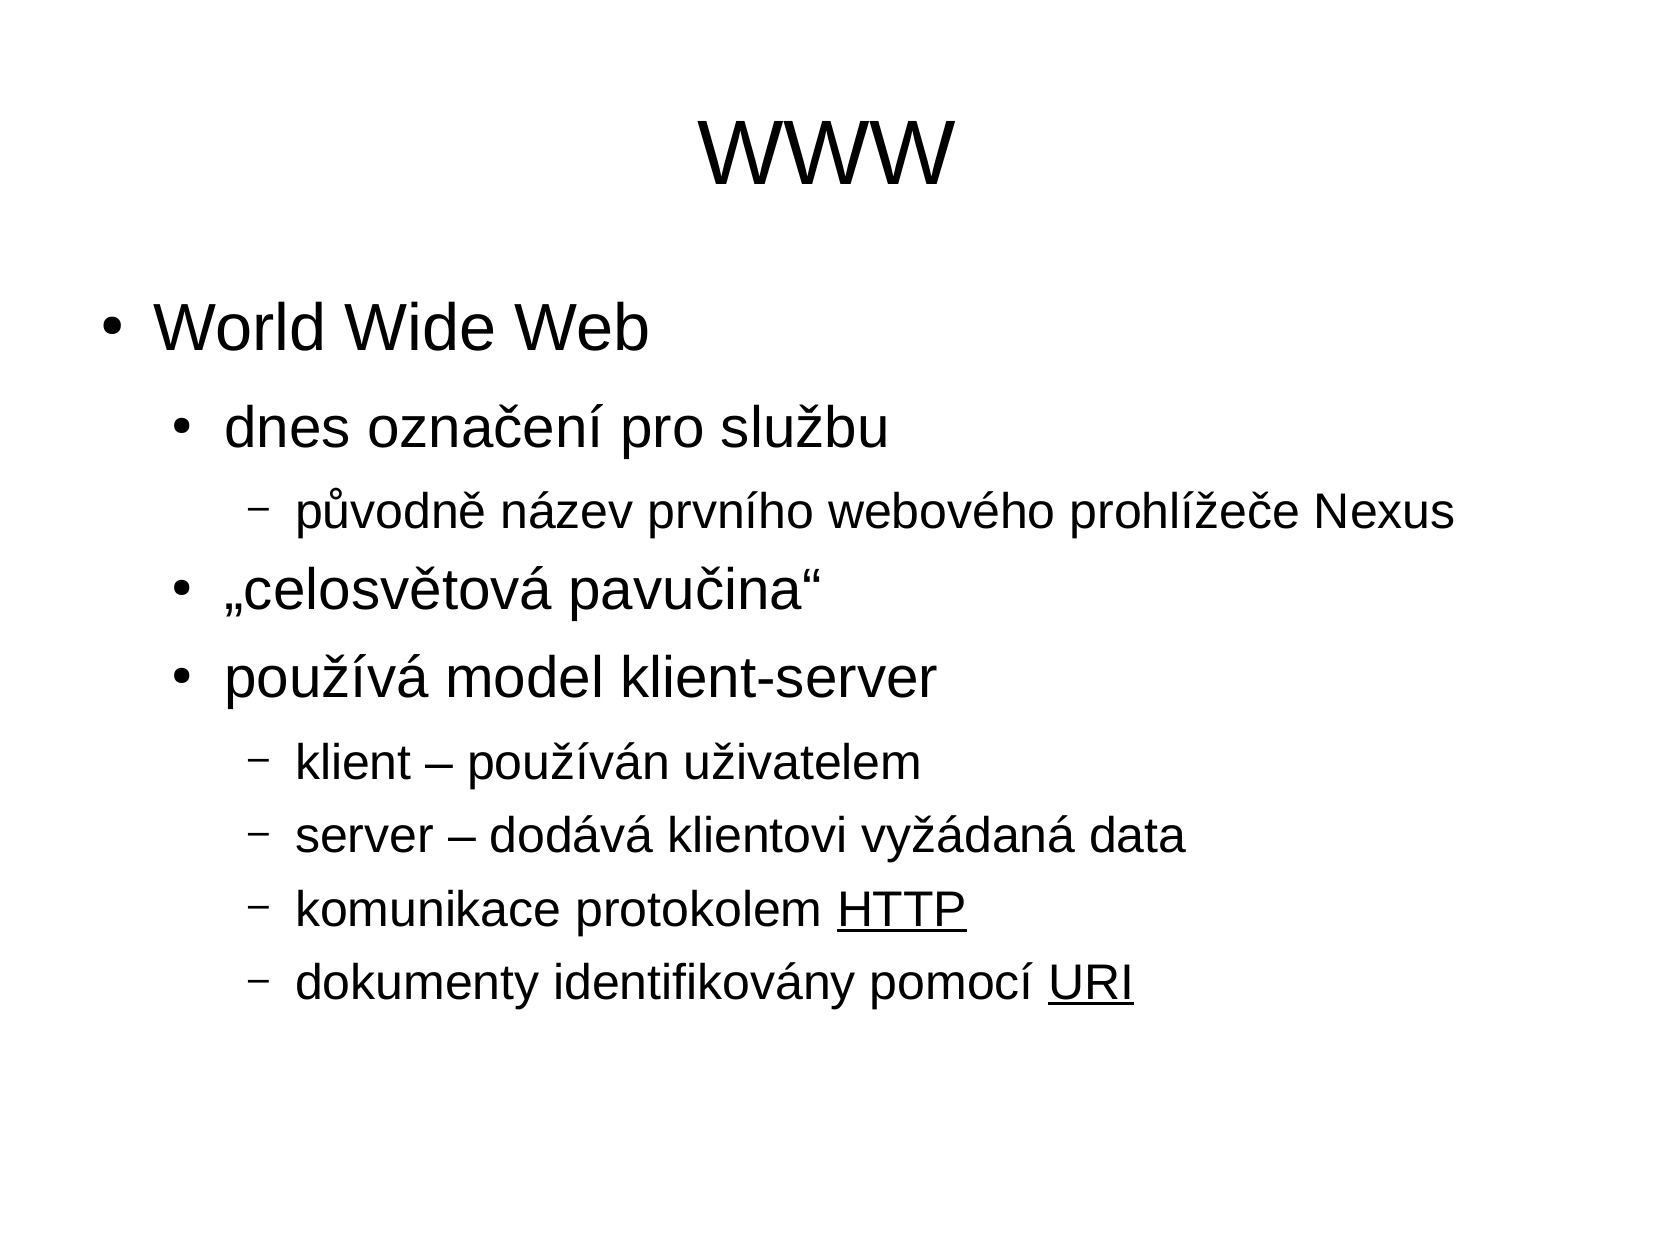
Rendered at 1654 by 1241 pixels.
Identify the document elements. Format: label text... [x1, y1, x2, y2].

list World Wide Web dnes označení pro službu původně název prvního webového prohlížeče Nexus „celosvětová pavučina“ používá model klient-server klient – používán uživatelem server – dodává klientovi vyžádaná data komunikace protokolem HTTP dokumenty identifikovány pomocí URI [82, 290, 1571, 1094]
title WWW [82, 56, 1571, 250]
